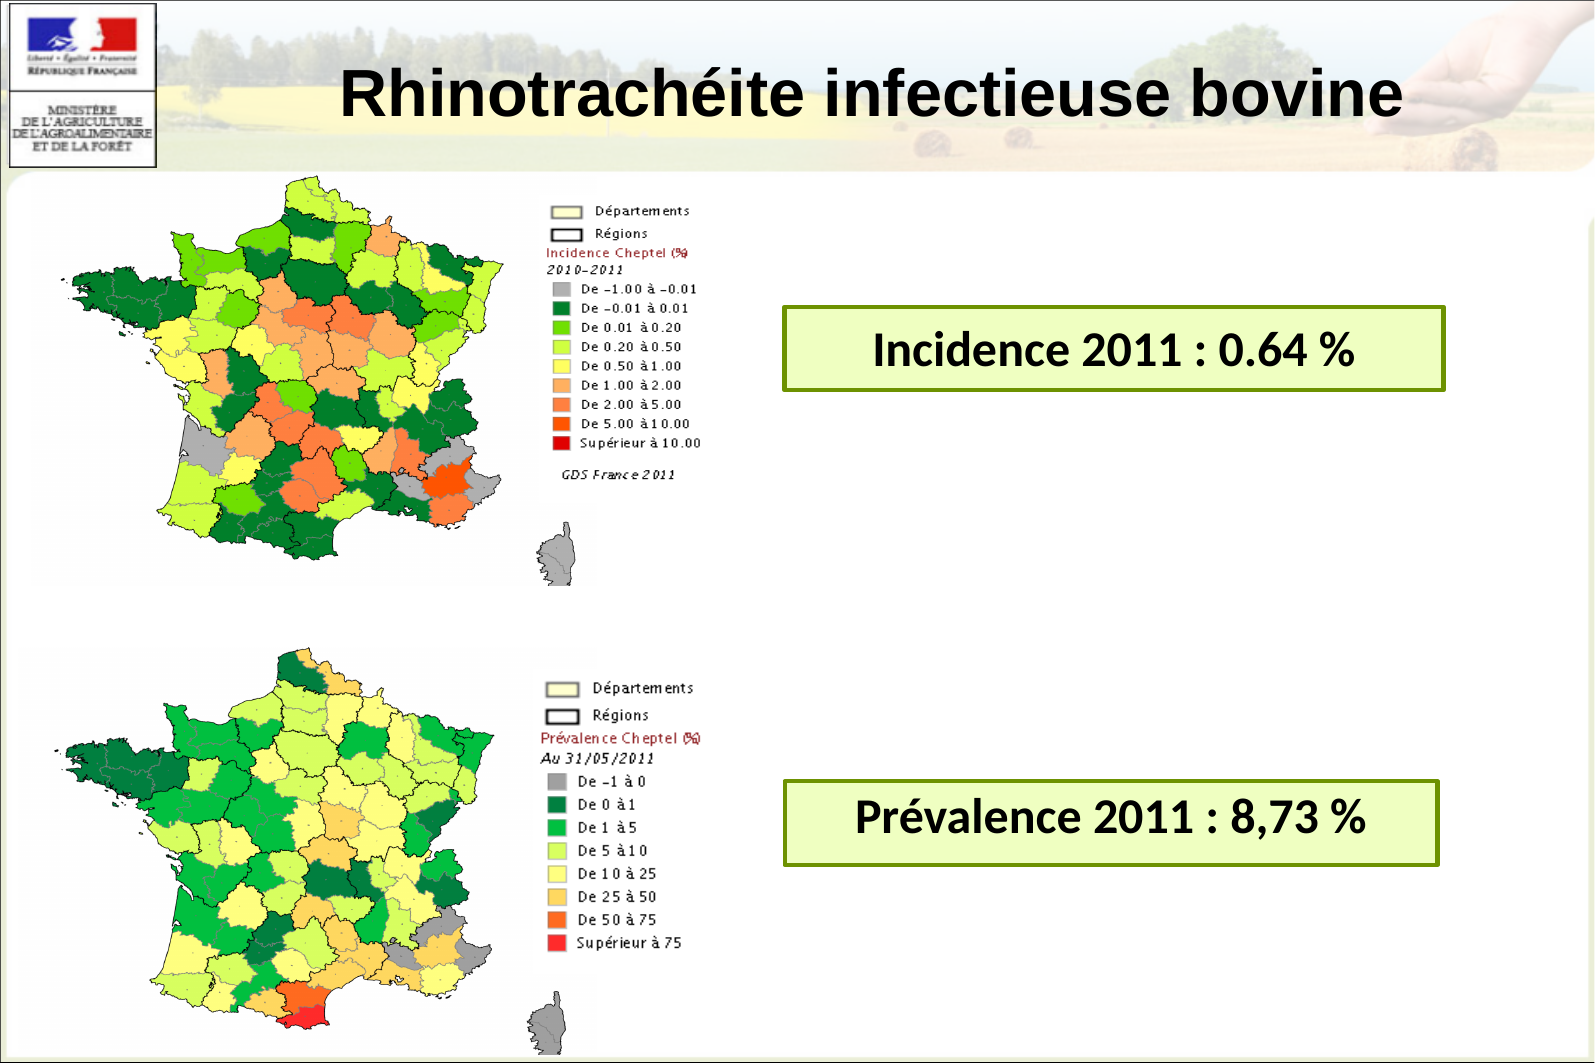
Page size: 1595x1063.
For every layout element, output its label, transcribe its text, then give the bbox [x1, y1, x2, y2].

title Rhinotrachéite infectieuse bovine [154, 3, 1590, 182]
text_box Incidence 2011 : 0.64 % [784, 306, 1444, 391]
picture [18, 647, 1130, 1055]
picture [9, 3, 154, 168]
picture [31, 175, 1099, 586]
text_box Prévalence 2011 : 8,73 % [784, 781, 1438, 865]
